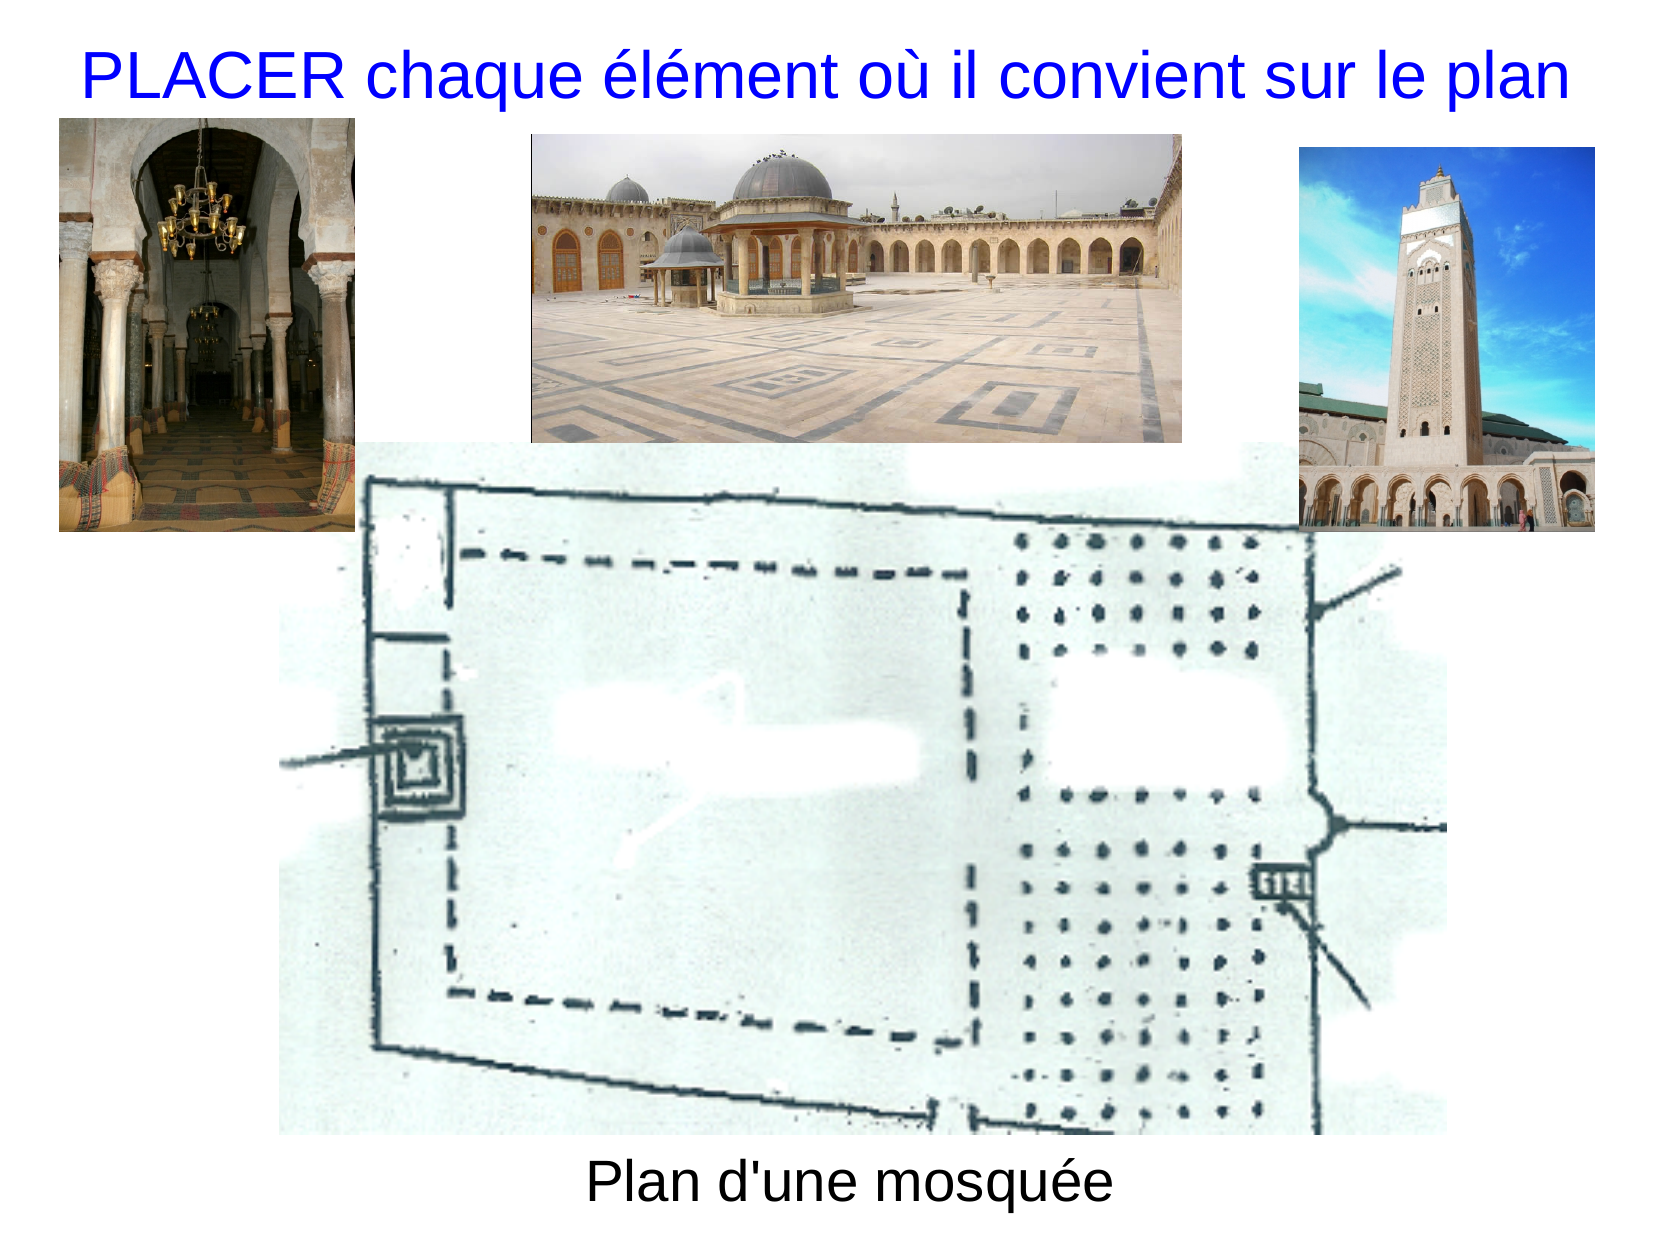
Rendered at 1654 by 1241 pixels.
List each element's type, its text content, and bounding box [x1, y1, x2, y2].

title PLACER chaque élément où il convient sur le plan [59, 29, 1595, 121]
title Plan d'une mosquée [106, 1148, 1595, 1214]
picture [59, 118, 1595, 1136]
